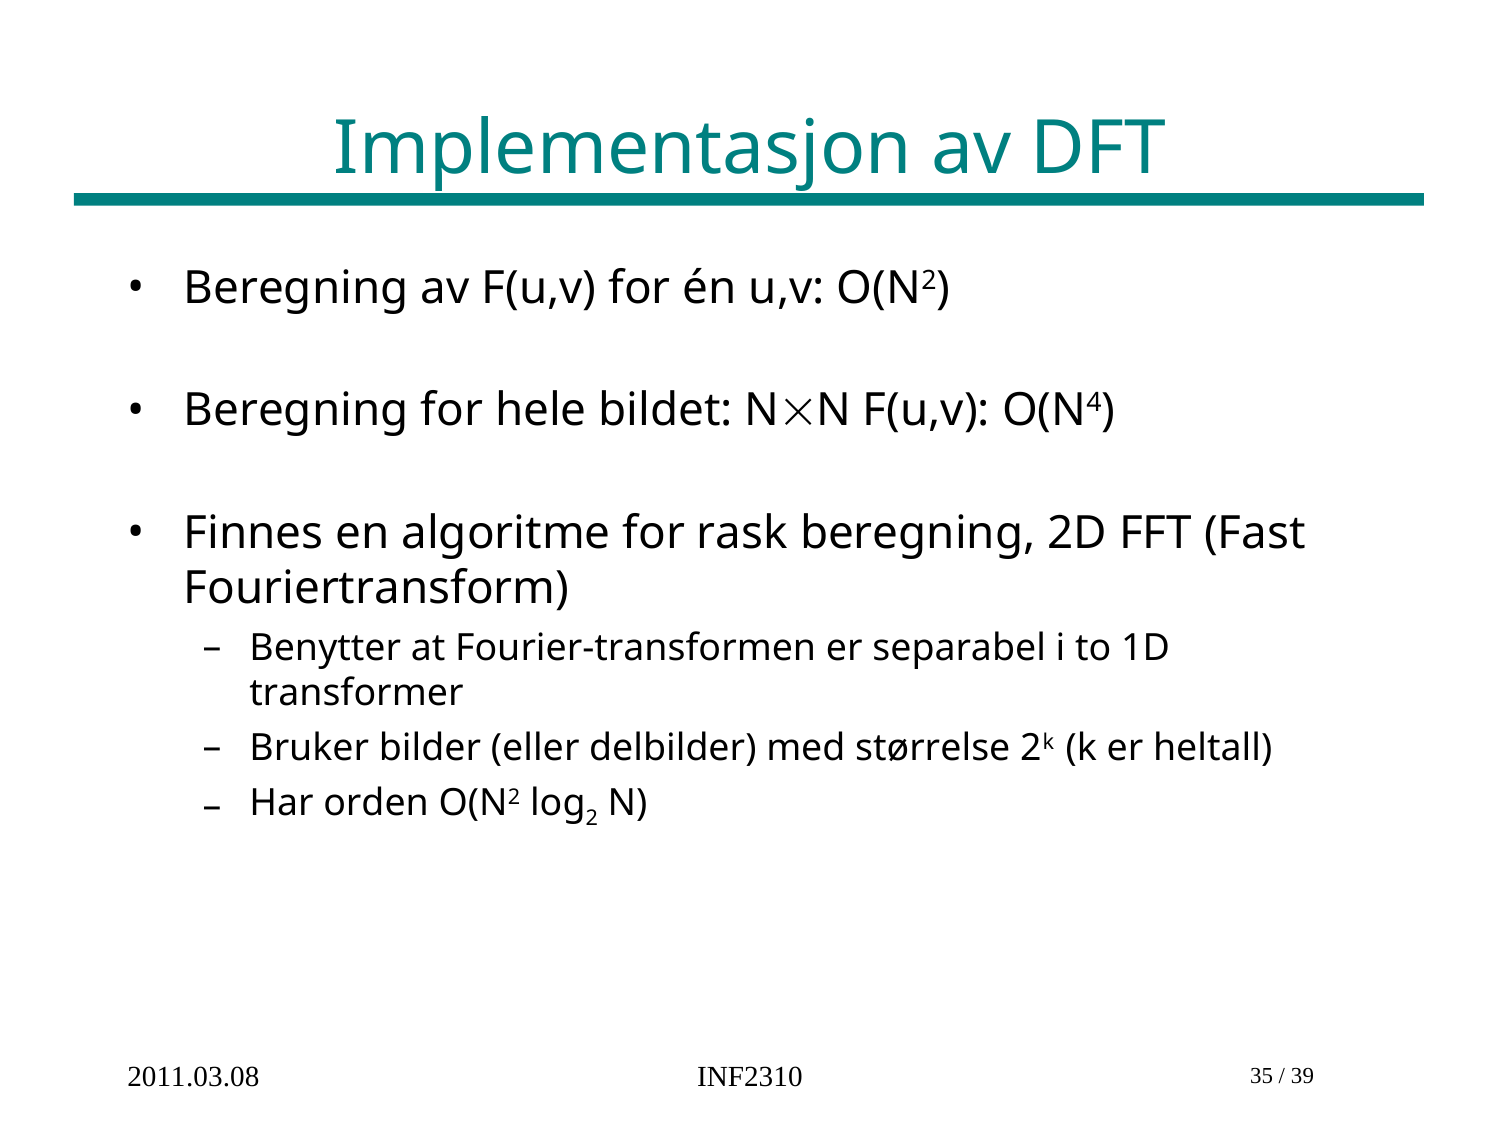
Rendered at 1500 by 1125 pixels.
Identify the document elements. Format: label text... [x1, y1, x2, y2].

title Implementasjon av DFT [112, 62, 1388, 226]
list Beregning av F(u,v) for én u,v: O(N2) Beregning for hele bildet: NN F(u,v): O(N4) Finnes en algoritme for rask beregning, 2D FFT (Fast Fouriertransform) Benytter at Fourier-transformen er separabel i to 1D transformer Bruker bilder (eller delbilder) med størrelse 2k (k er heltall) Har orden O(N2 log2 N) [112, 249, 1388, 1038]
text_box INF2310 [512, 1049, 988, 1101]
